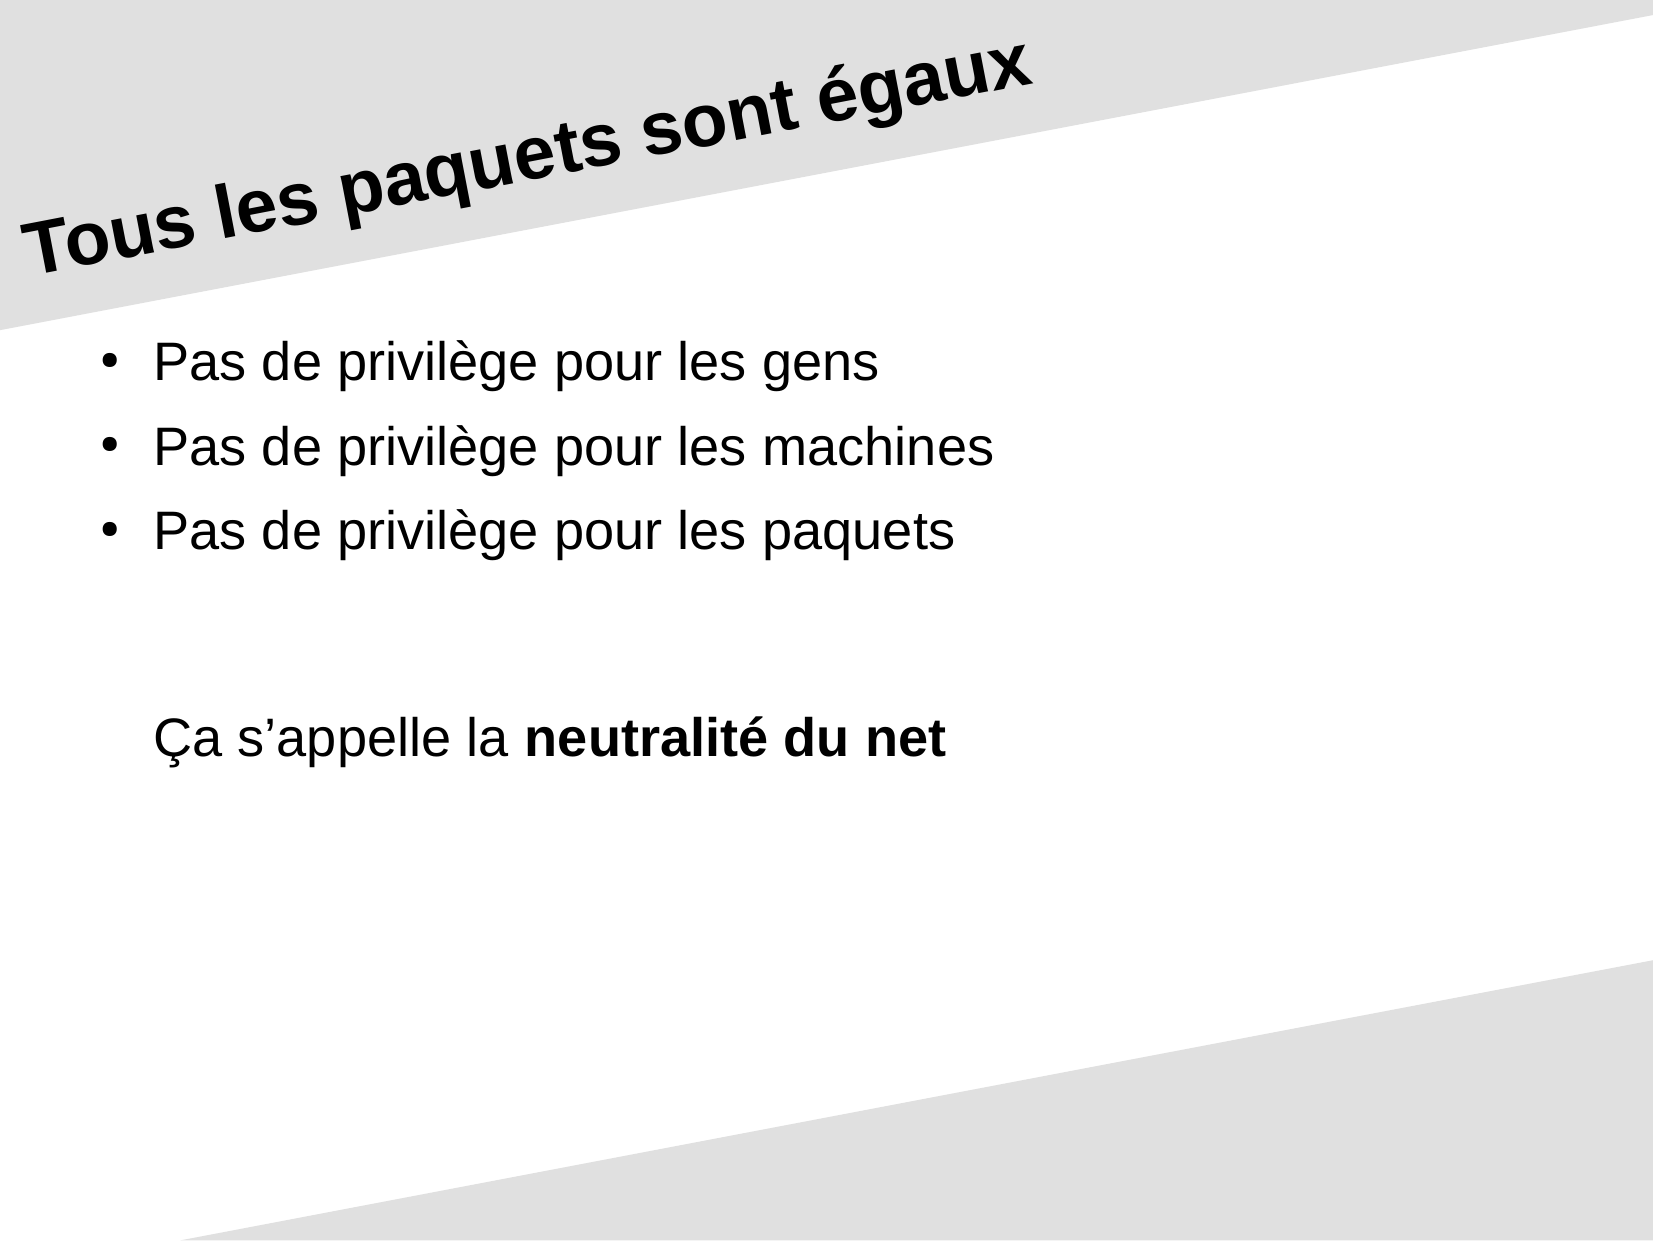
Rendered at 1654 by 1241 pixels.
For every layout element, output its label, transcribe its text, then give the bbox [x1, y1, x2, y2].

list Ça s’appelle la neutralité du net [82, 707, 1538, 1051]
list Pas de privilège pour les gens Pas de privilège pour les machines Pas de privilège pour les paquets [82, 331, 1538, 675]
title Tous les paquets sont égaux [4, 0, 1092, 353]
